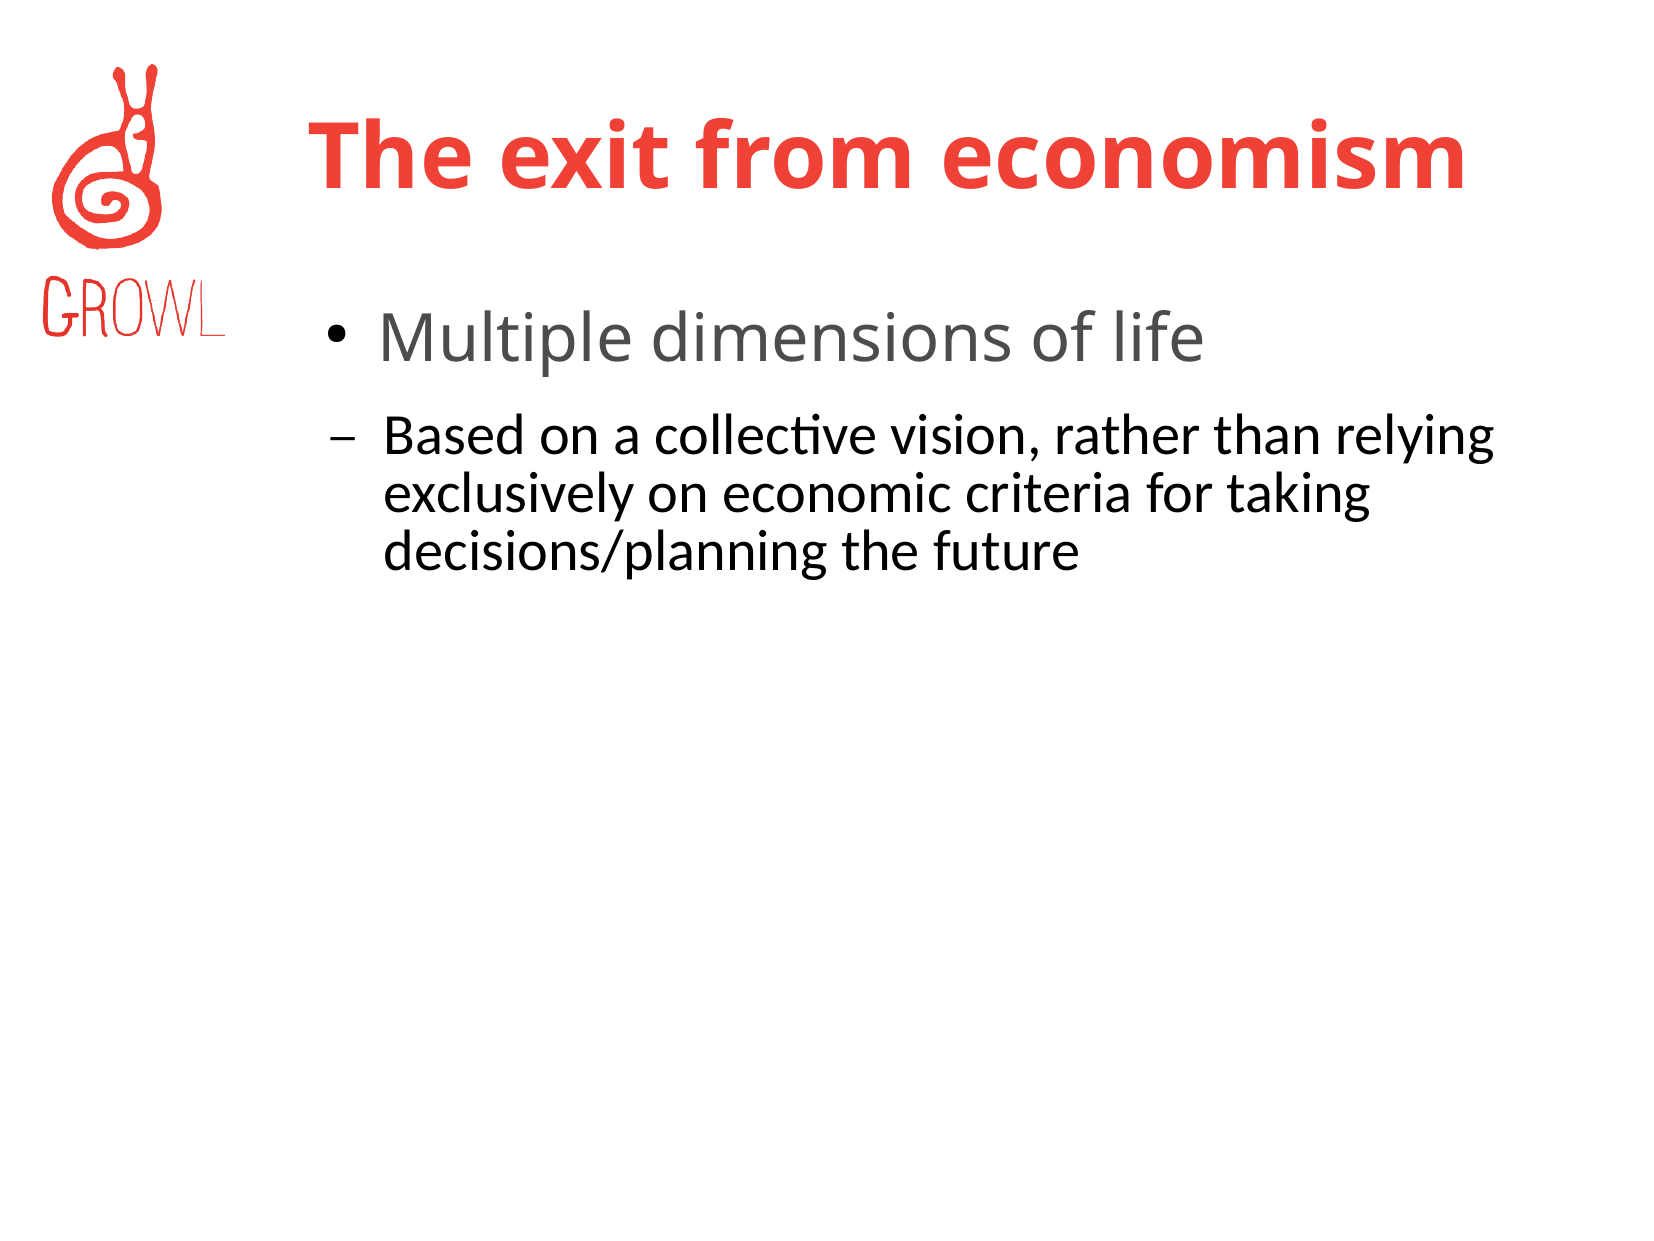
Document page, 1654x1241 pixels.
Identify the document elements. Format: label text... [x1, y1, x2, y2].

picture [43, 64, 225, 337]
list Multiple dimensions of life Based on a collective vision, rather than relying exclusively on economic criteria for taking decisions/planning the future [307, 290, 1538, 1010]
title The exit from economism [307, 45, 1571, 261]
